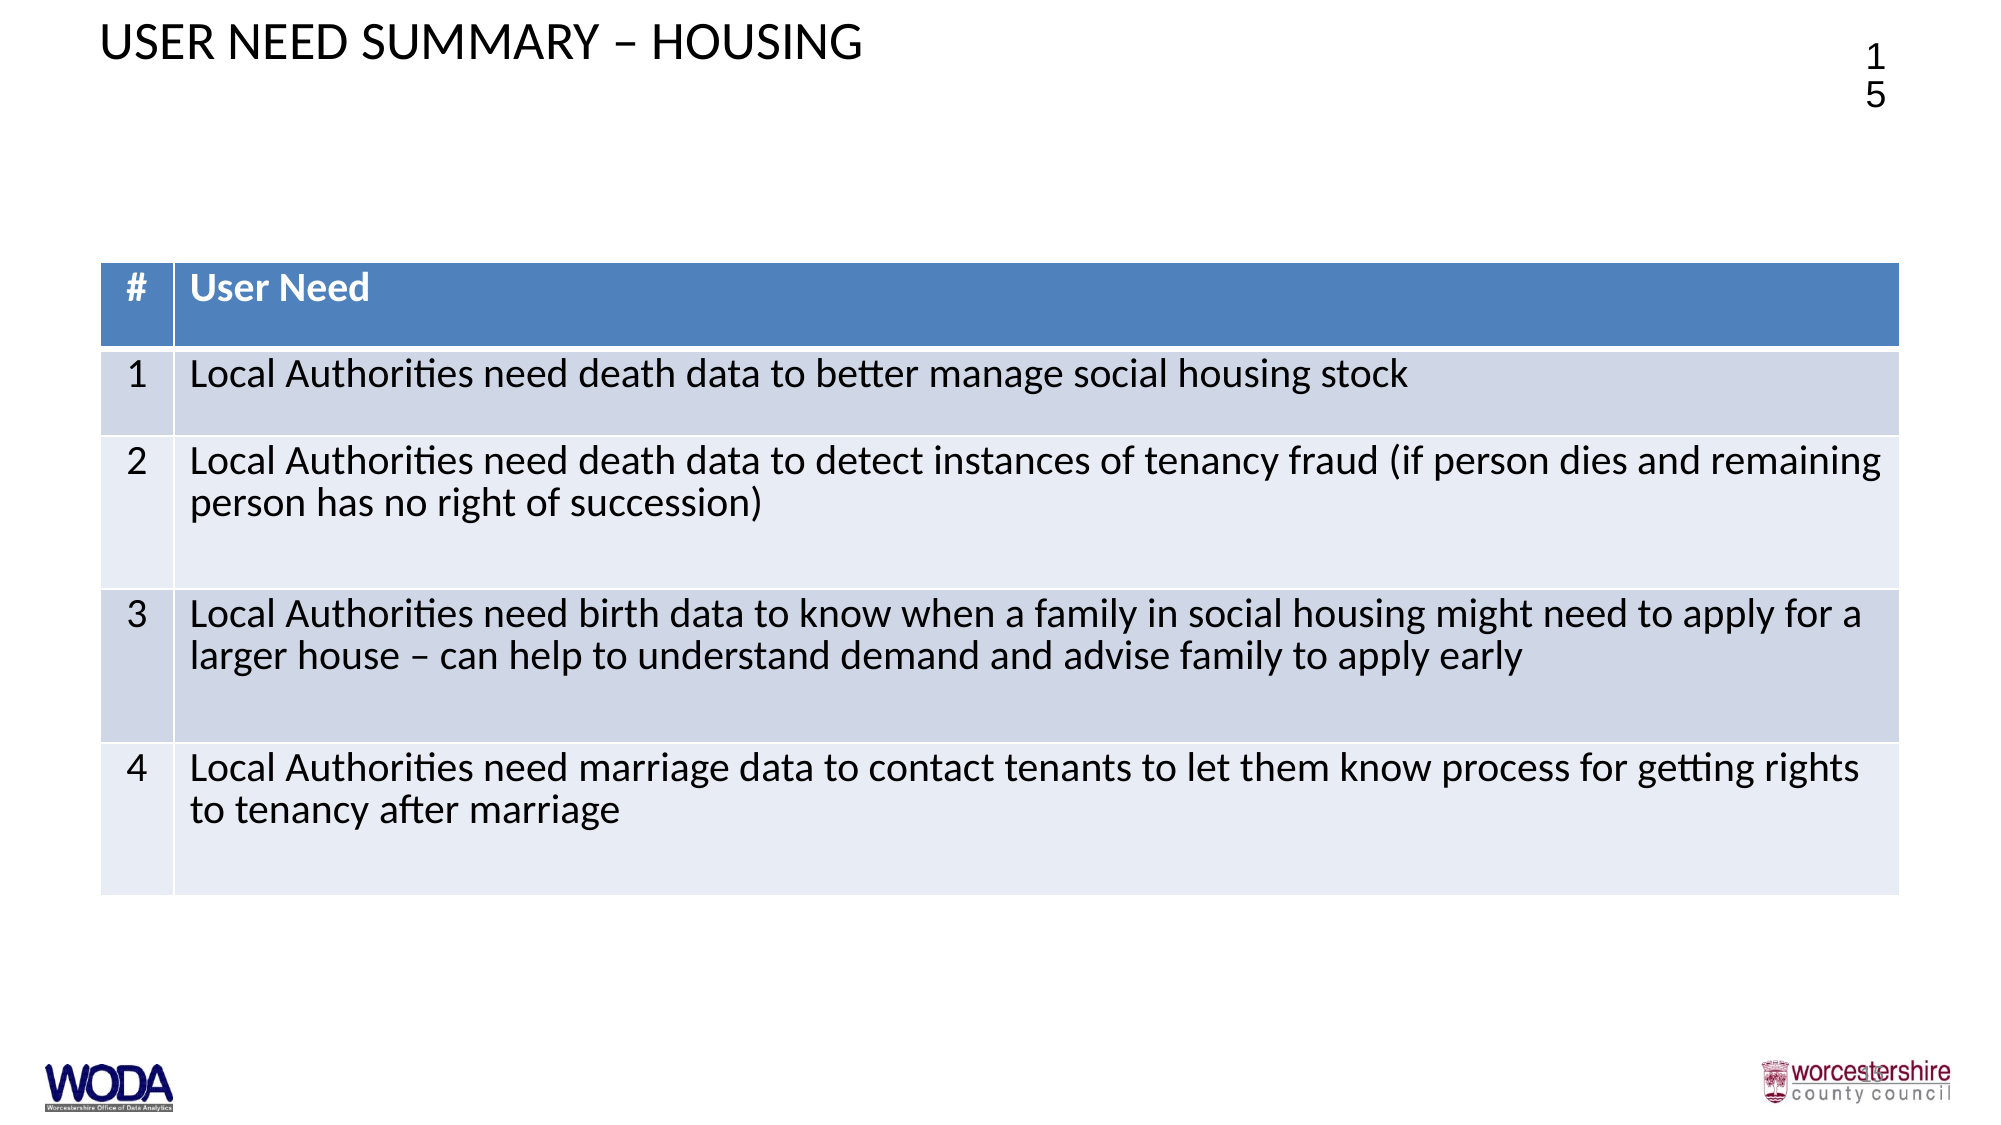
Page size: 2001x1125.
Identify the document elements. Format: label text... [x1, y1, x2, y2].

picture [45, 1064, 173, 1112]
table_cell Local Authorities need marriage data to contact tenants to let them know process for getting rights to tenancy after marriage [175, 744, 1899, 895]
table_cell 1 [101, 352, 173, 435]
slide_number <number> [1433, 1042, 1900, 1103]
table_cell 2 [101, 437, 173, 588]
picture [1749, 1049, 1971, 1114]
table_cell 3 [101, 590, 173, 742]
table_cell Local Authorities need death data to detect instances of tenancy fraud (if person dies and remaining person has no right of succession) [175, 437, 1899, 588]
table_cell 4 [101, 744, 173, 895]
table_cell Local Authorities need birth data to know when a family in social housing might need to apply for a larger house – can help to understand demand and advise family to apply early [175, 590, 1899, 742]
table_header User Need [175, 263, 1899, 346]
table_cell Local Authorities need death data to better manage social housing stock [175, 352, 1899, 435]
table_header # [101, 263, 173, 346]
title USER NEED SUMMARY – HOUSING [99, 5, 1900, 193]
